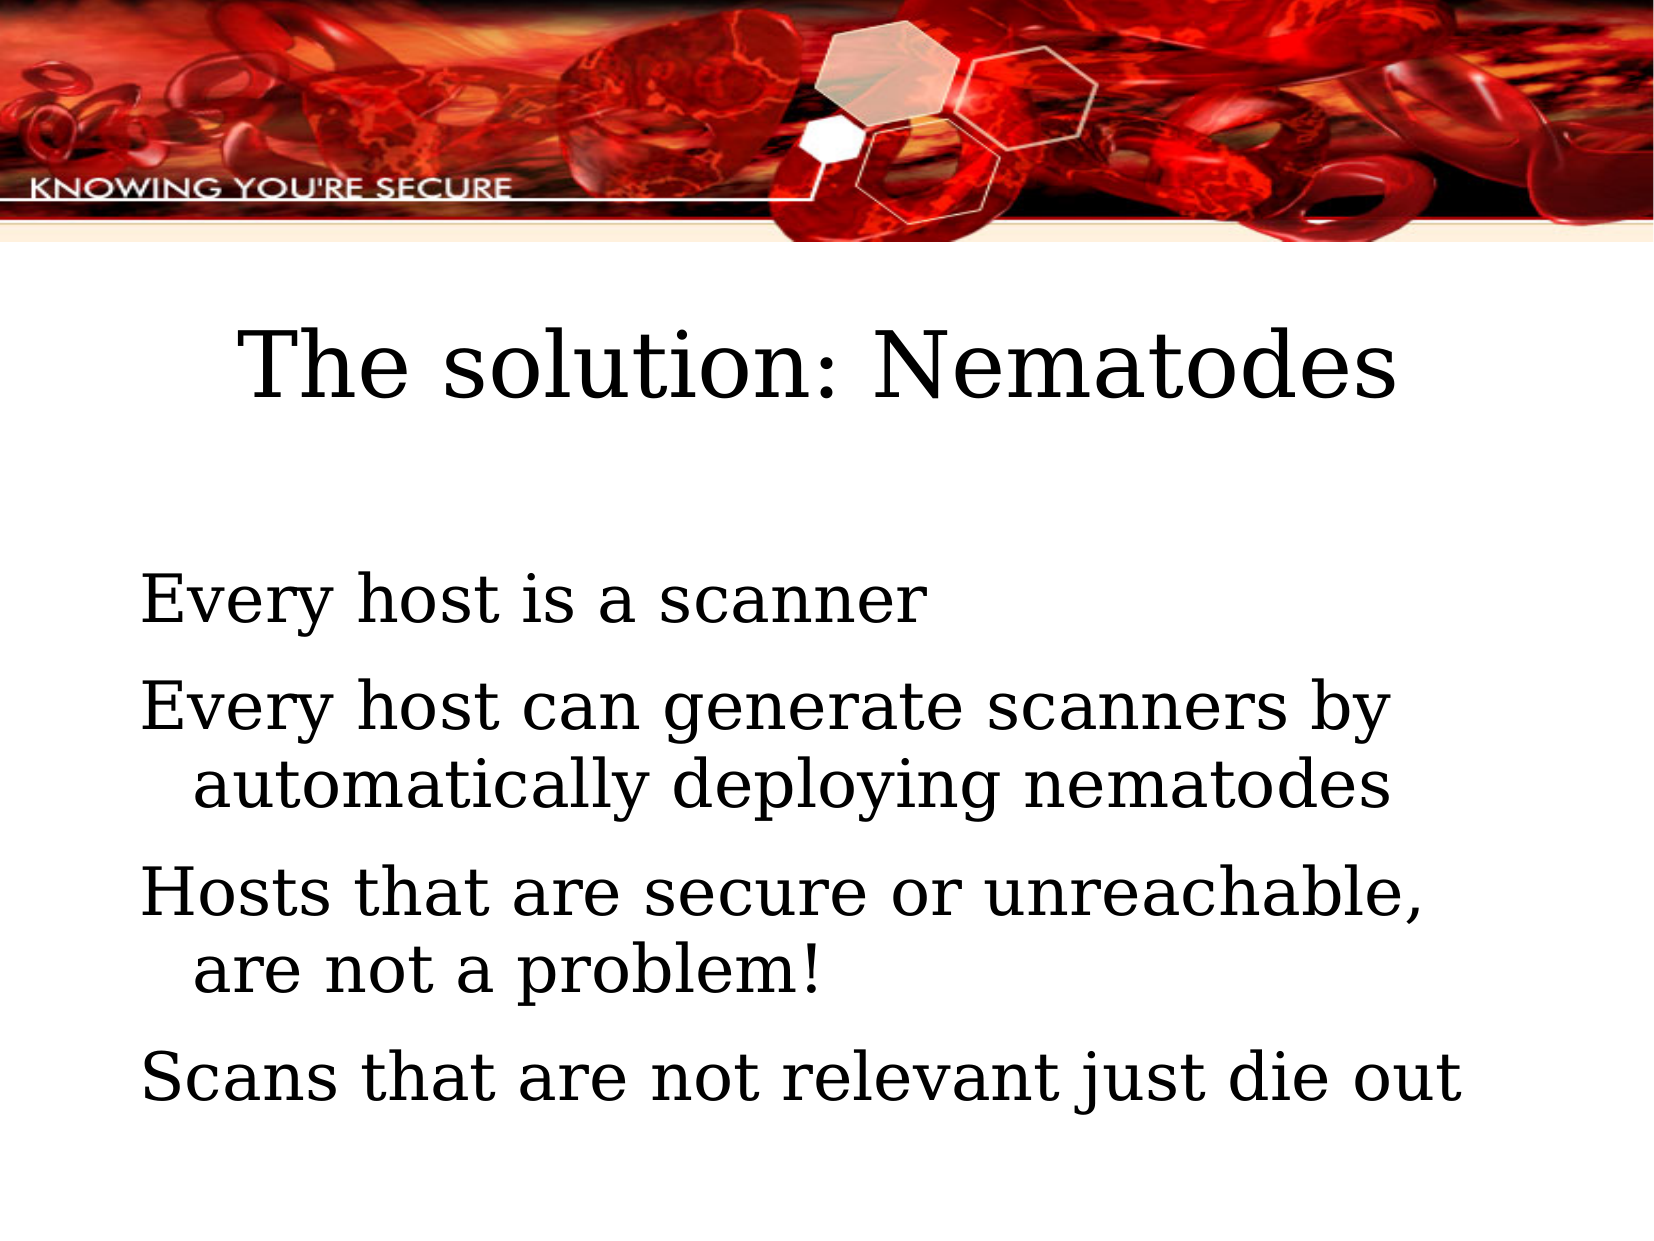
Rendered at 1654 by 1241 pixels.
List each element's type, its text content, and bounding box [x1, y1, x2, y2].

title The solution: Nematodes [113, 261, 1526, 470]
list Every host is a scanner Every host can generate scanners by automatically deploying nematodes Hosts that are secure or unreachable, are not a problem! Scans that are not relevant just die out [121, 560, 1534, 1194]
picture [0, 0, 1654, 242]
